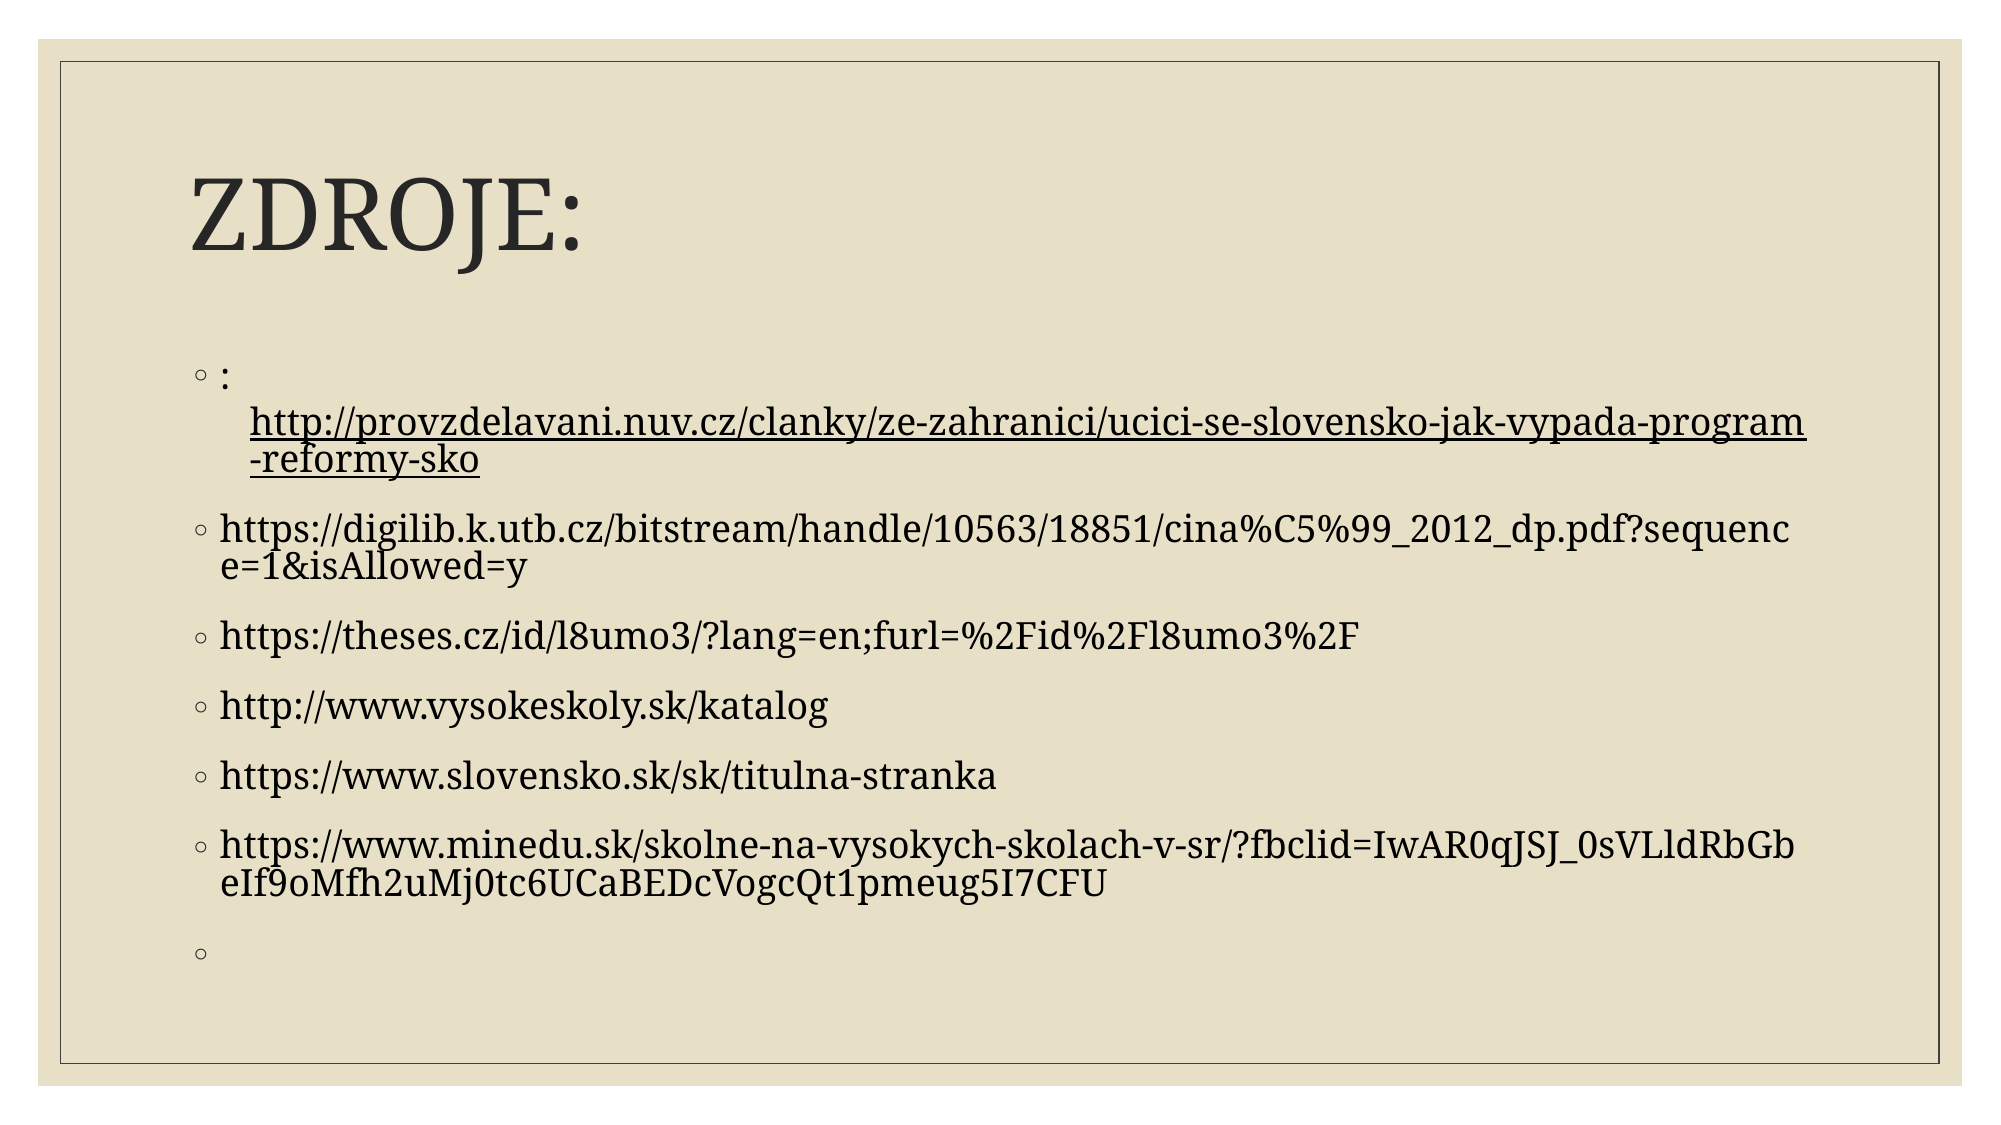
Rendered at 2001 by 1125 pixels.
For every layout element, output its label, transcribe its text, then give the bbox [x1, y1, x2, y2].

title ZDROJE: [174, 105, 1825, 331]
list : http://provzdelavani.nuv.cz/clanky/ze-zahranici/ucici-se-slovensko-jak-vypada-program-reformy-sko https://digilib.k.utb.cz/bitstream/handle/10563/18851/cina%C5%99_2012_dp.pdf?sequence=1&isAllowed=y https://theses.cz/id/l8umo3/?lang=en;furl=%2Fid%2Fl8umo3%2F http://www.vysokeskoly.sk/katalog https://www.slovensko.sk/sk/titulna-stranka https://www.minedu.sk/skolne-na-vysokych-skolach-v-sr/?fbclid=IwAR0qJSJ_0sVLldRbGbeIf9oMfh2uMj0tc6UCaBEDcVogcQt1pmeug5I7CFU [174, 345, 1825, 991]
